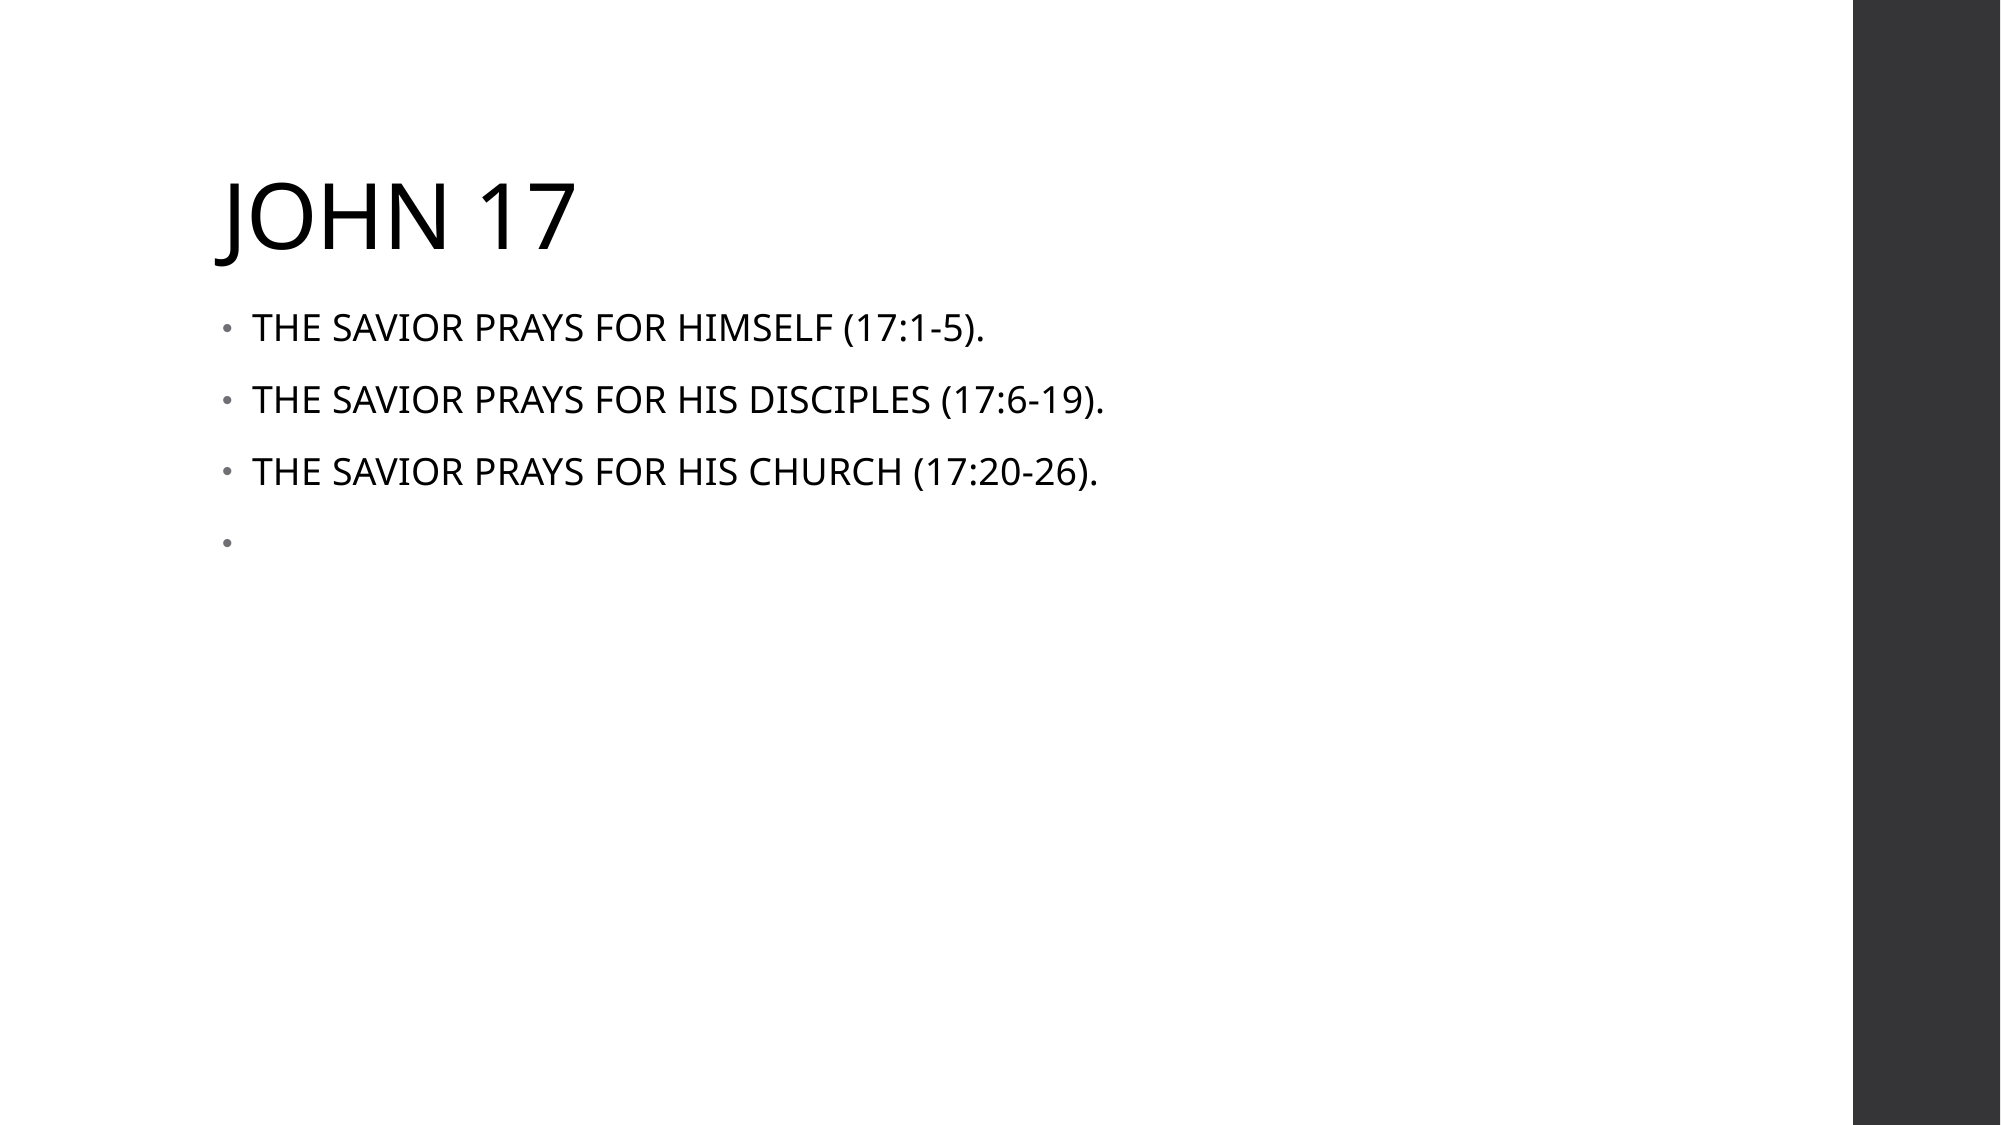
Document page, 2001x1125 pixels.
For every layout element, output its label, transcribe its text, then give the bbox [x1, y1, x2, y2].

title JOHN 17 [206, 60, 1797, 278]
list THE SAVIOR PRAYS FOR HIMSELF (17:1-5). THE SAVIOR PRAYS FOR HIS DISCIPLES (17:6-19). THE SAVIOR PRAYS FOR HIS CHURCH (17:20-26). [206, 299, 1617, 1014]
